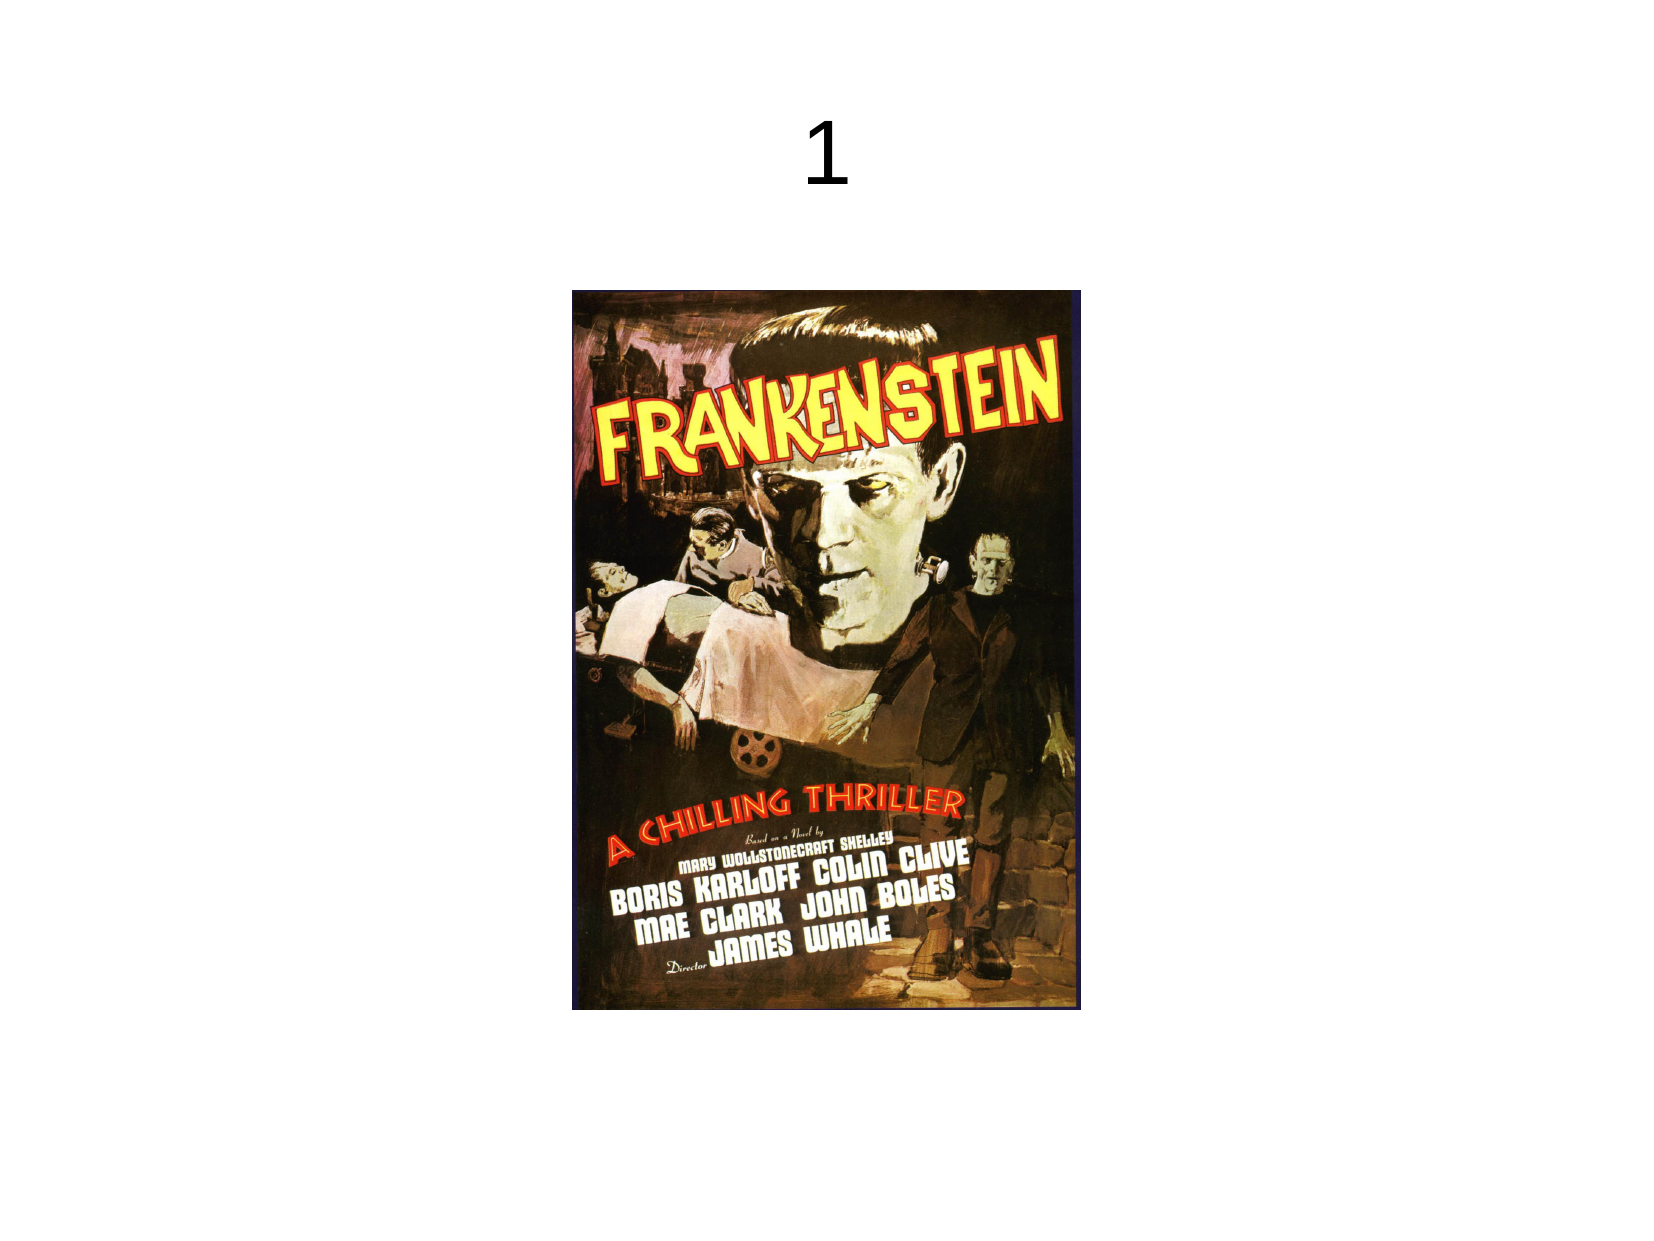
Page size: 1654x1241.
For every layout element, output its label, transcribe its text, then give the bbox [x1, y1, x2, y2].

picture [572, 290, 1081, 1010]
title 1 [82, 49, 1571, 257]
